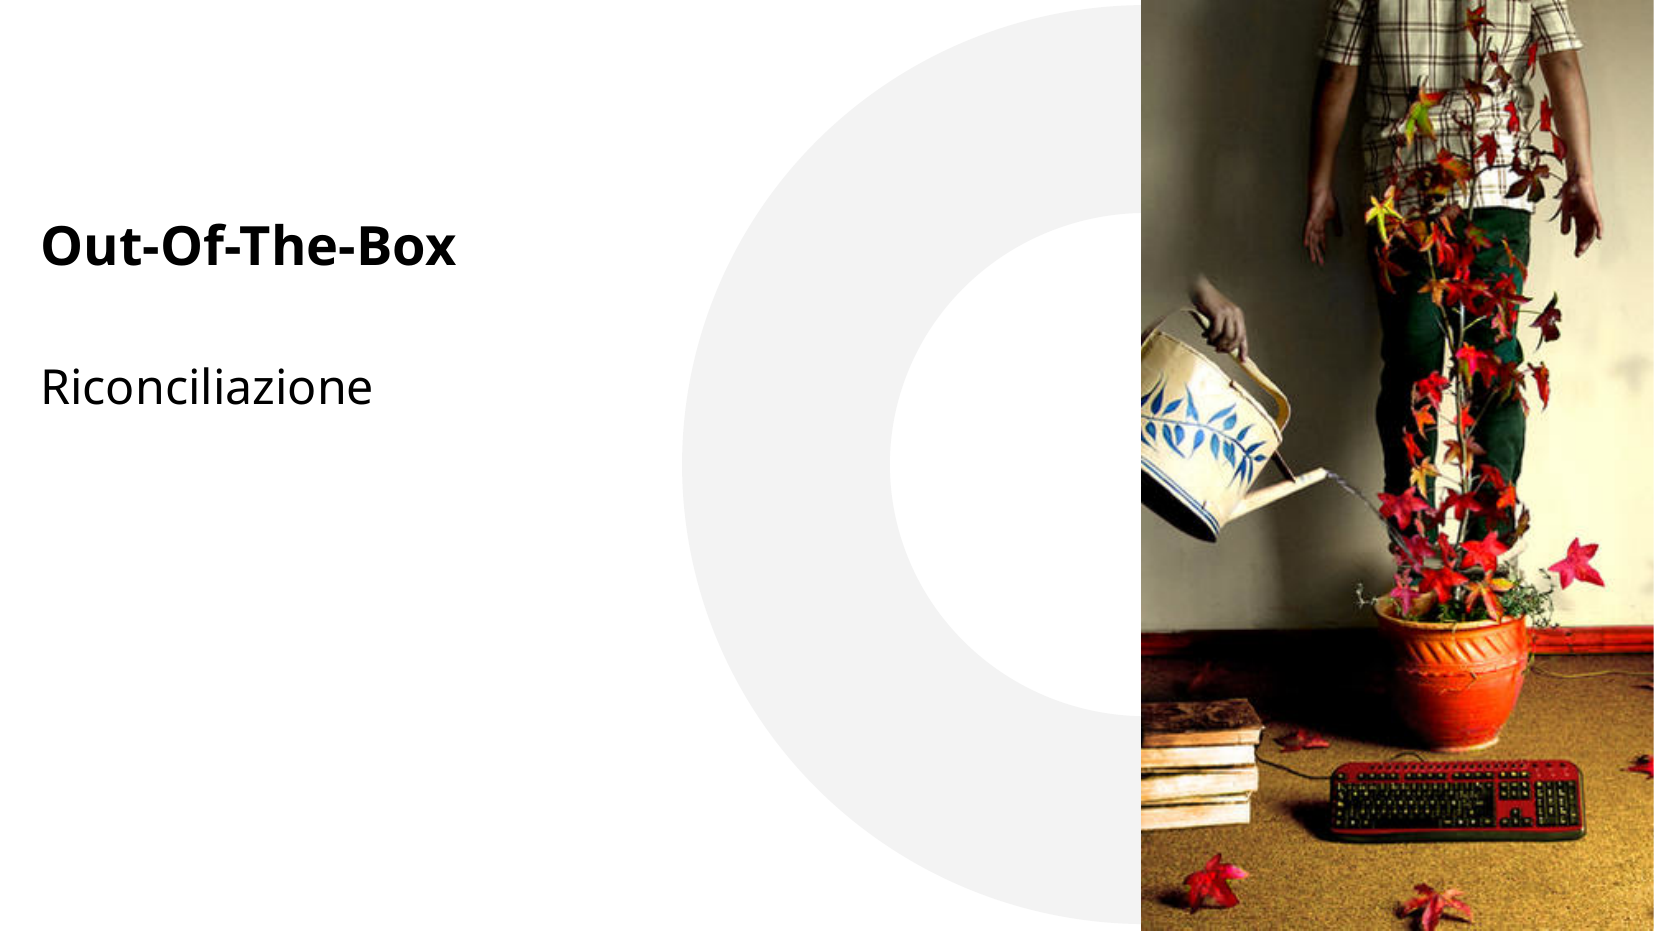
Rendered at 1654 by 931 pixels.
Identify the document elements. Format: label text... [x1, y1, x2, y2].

title Out-Of-The-Box [40, 178, 897, 311]
list Riconciliazione [40, 357, 1123, 712]
picture [1141, 0, 1654, 931]
